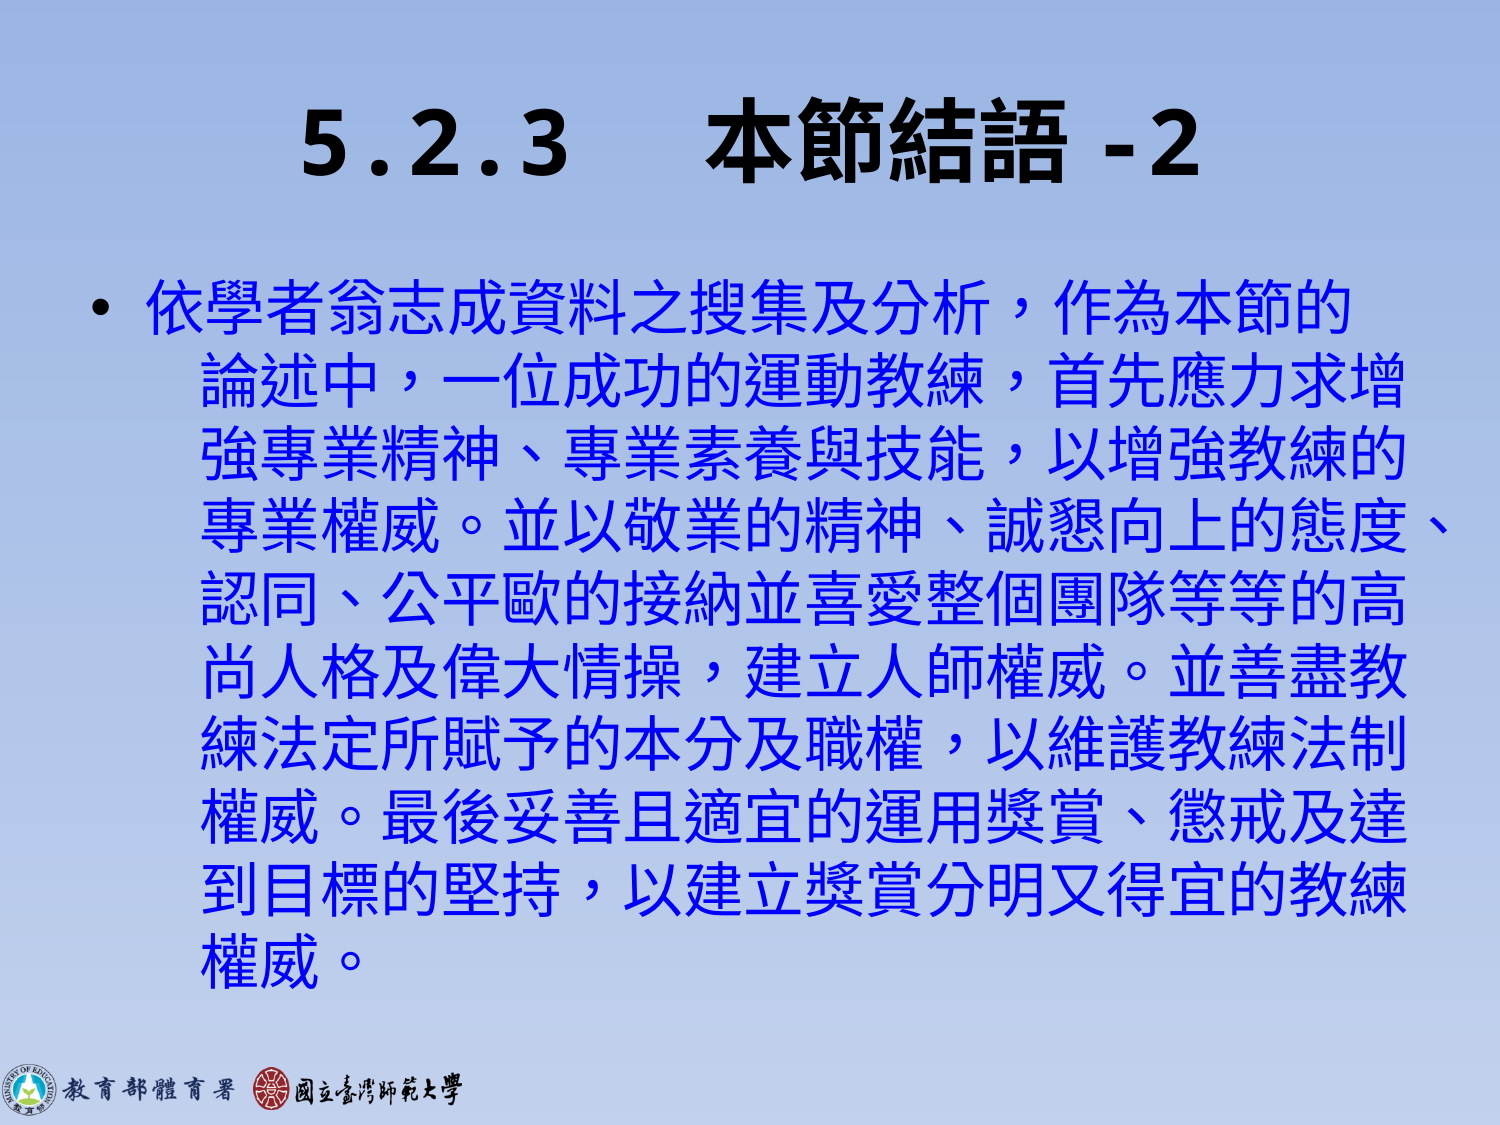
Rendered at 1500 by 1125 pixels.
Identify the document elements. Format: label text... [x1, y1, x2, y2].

list 依學者翁志成資料之搜集及分析，作為本節的論述中，一位成功的運動教練，首先應力求增強專業精神、專業素養與技能，以增強教練的專業權威。並以敬業的精神、誠懇向上的態度、認同、公平歐的接納並喜愛整個團隊等等的高尚人格及偉大情操，建立人師權威。並善盡教練法定所賦予的本分及職權，以維護教練法制權威。最後妥善且適宜的運用獎賞、懲戒及達到目標的堅持，以建立獎賞分明又得宜的教練權威。 [75, 262, 1426, 1005]
title 5.2.3 本節結語-2 [75, 45, 1426, 233]
